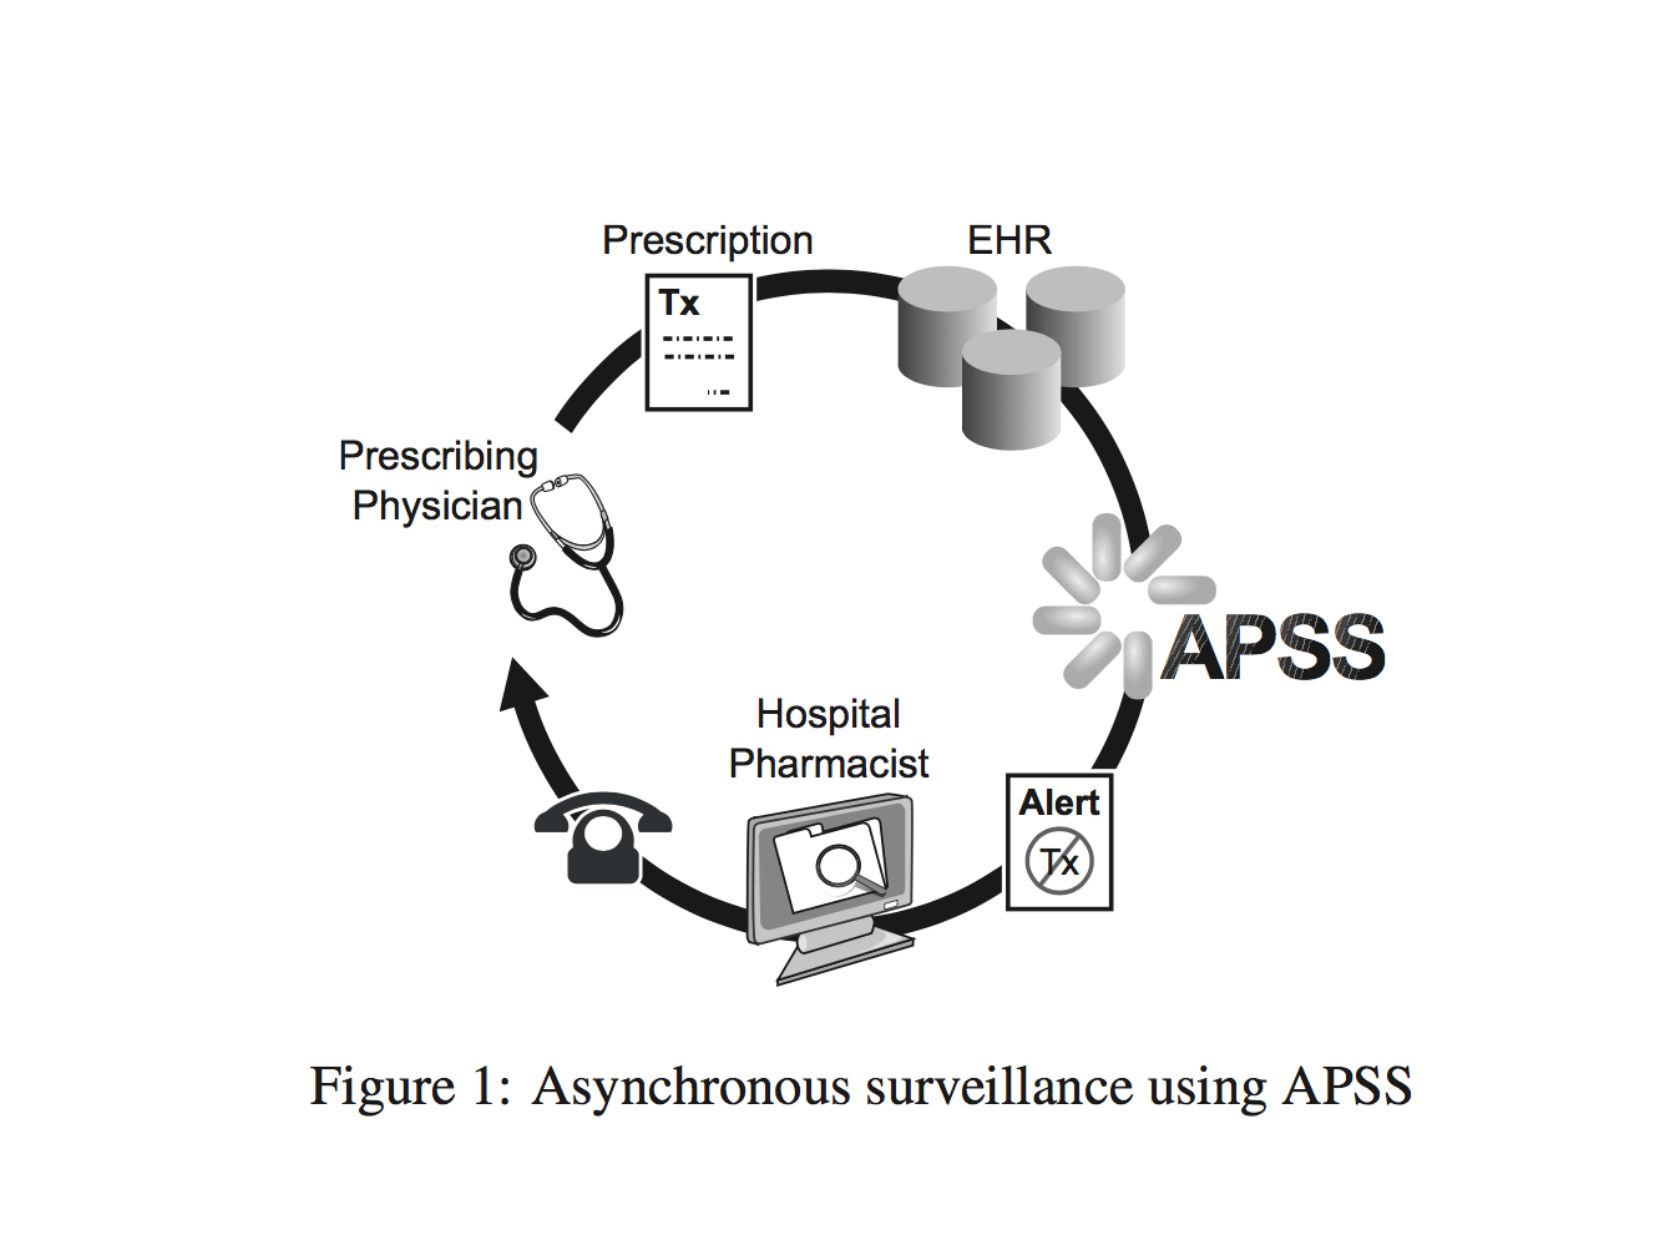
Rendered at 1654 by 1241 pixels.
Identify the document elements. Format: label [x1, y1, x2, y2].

picture [273, 57, 1477, 1189]
